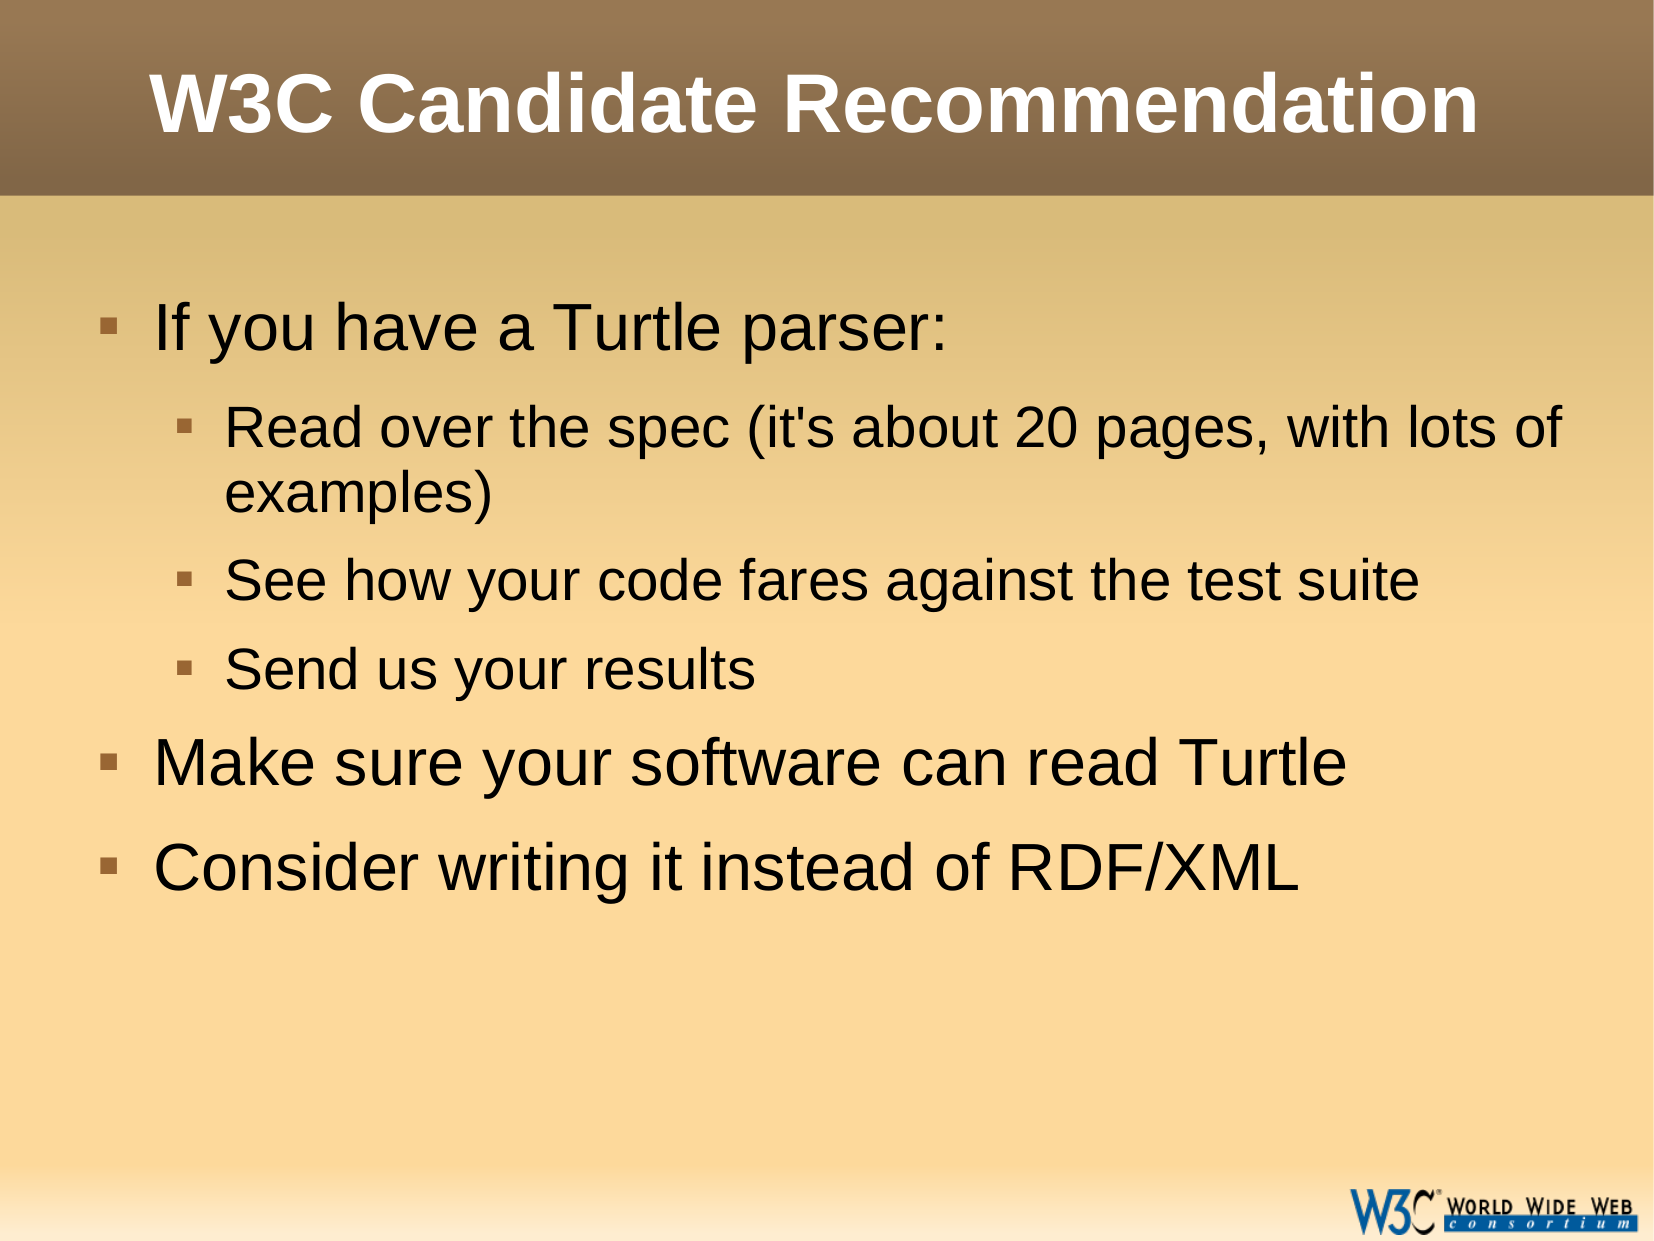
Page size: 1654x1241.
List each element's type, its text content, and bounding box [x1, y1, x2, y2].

picture [0, 208, 1654, 1241]
title W3C Candidate Recommendation [0, 0, 1654, 208]
list If you have a Turtle parser: Read over the spec (it's about 20 pages, with lots of examples) See how your code fares against the test suite Send us your results Make sure your software can read Turtle Consider writing it instead of RDF/XML [82, 290, 1571, 1109]
